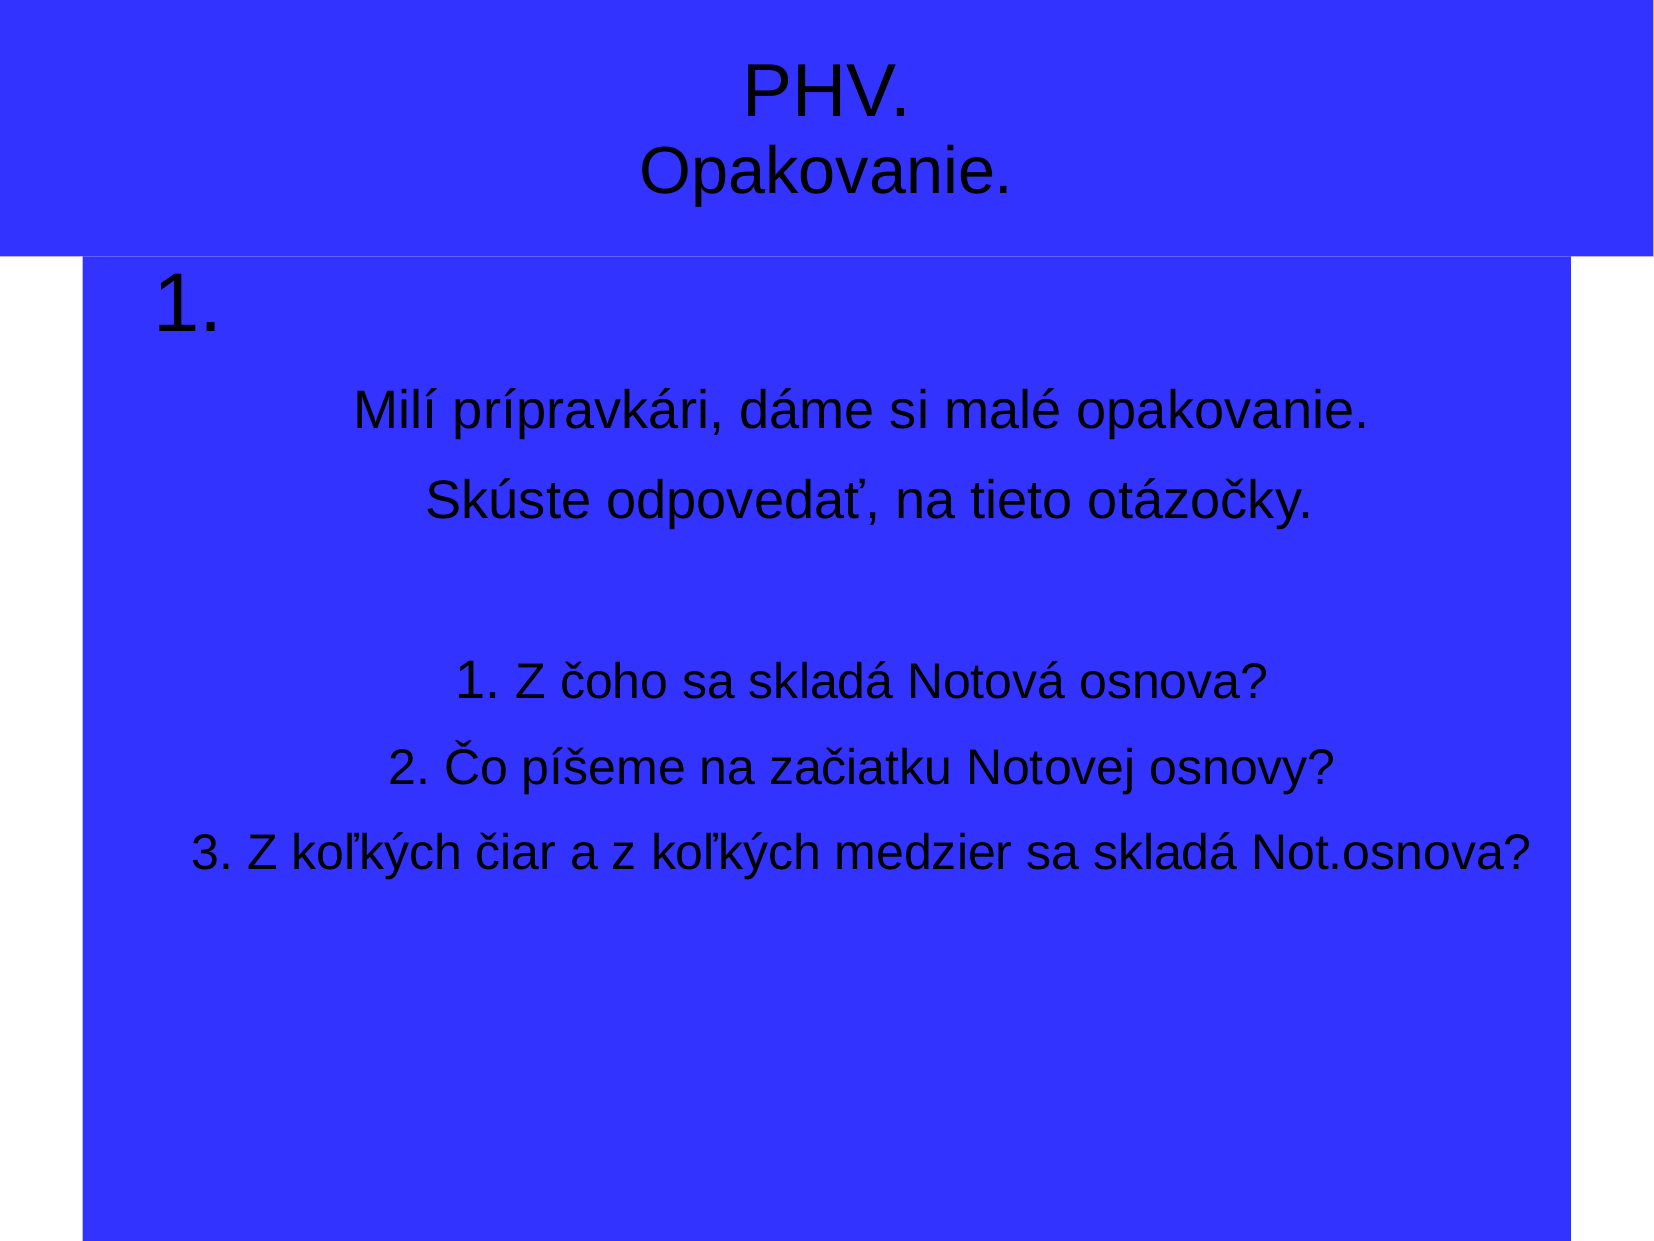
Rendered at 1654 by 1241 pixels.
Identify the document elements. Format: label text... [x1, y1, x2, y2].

list 1. Milí prípravkári, dáme si malé opakovanie. Skúste odpovedať, na tieto otázočky. 1. Z čoho sa skladá Notová osnova? 2. Čo píšeme na začiatku Notovej osnovy? 3. Z koľkých čiar a z koľkých medzier sa skladá Not.osnova? [82, 256, 1571, 1241]
title PHV. Opakovanie. [0, 0, 1654, 257]
